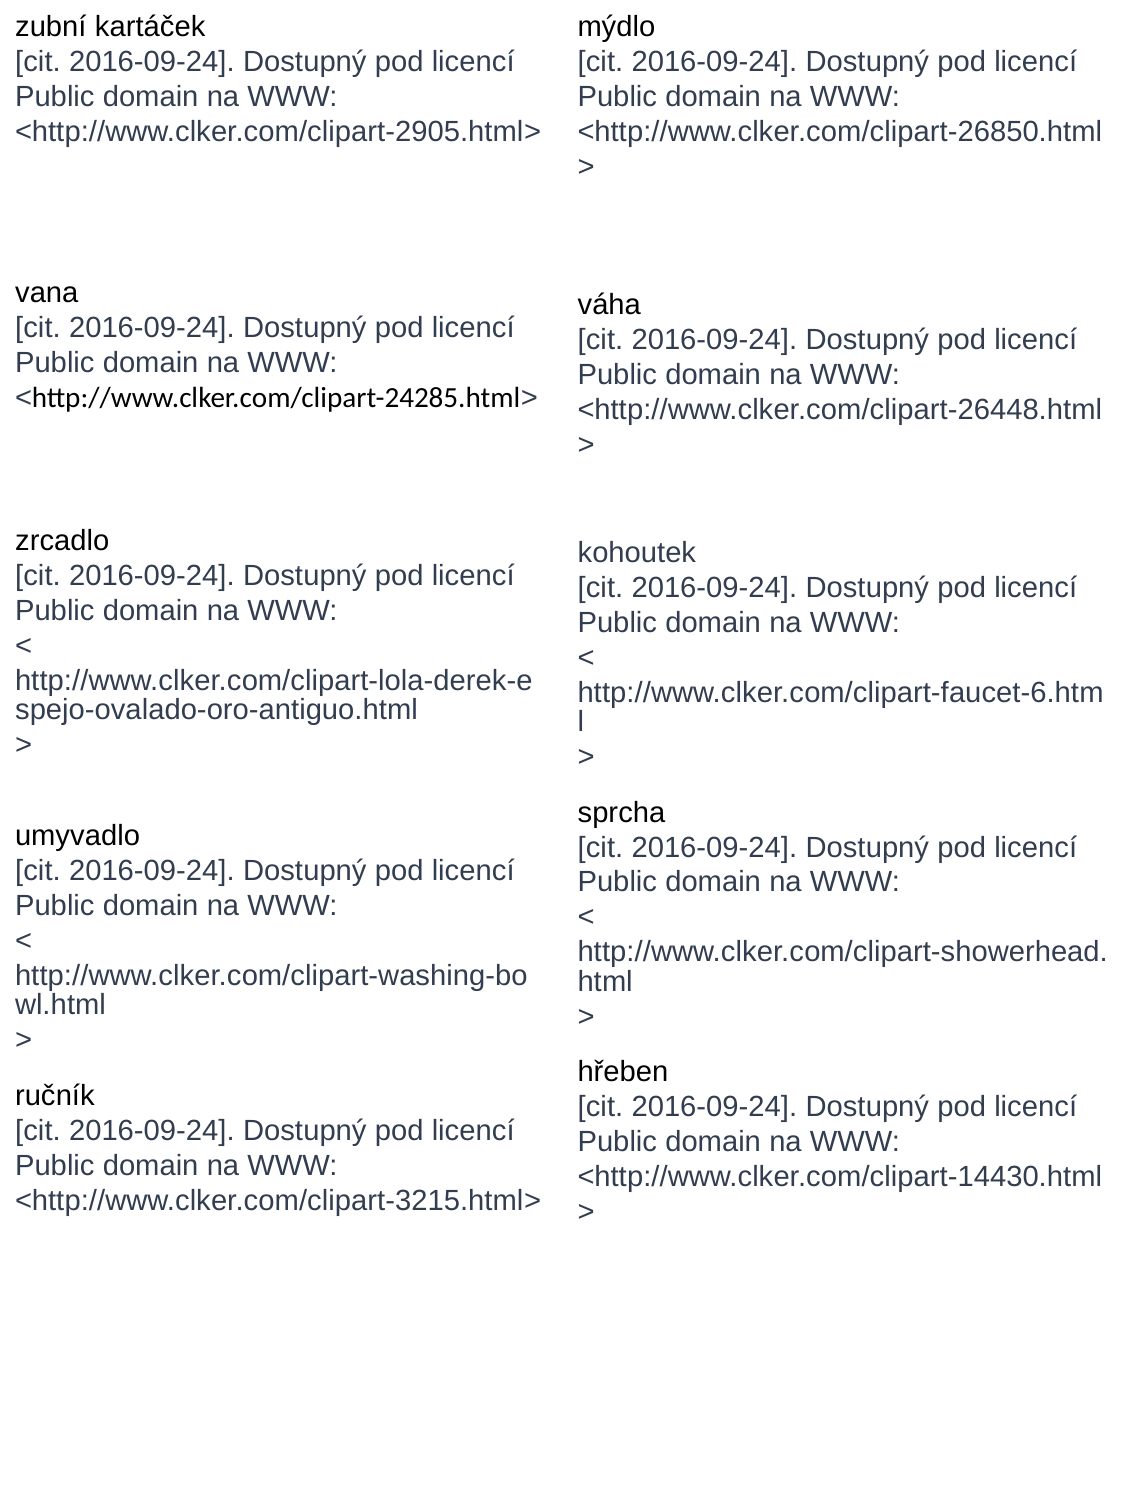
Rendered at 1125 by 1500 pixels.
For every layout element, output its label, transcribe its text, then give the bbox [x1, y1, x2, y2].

text_box vana [cit. 2016-09-24]. Dostupný pod licencí Public domain na WWW: <http://www.clker.com/clipart-24285.html> [0, 266, 563, 421]
text_box hřeben [cit. 2016-09-24]. Dostupný pod licencí Public domain na WWW: <http://www.clker.com/clipart-14430.html> [562, 1045, 1125, 1235]
text_box umyvadlo [cit. 2016-09-24]. Dostupný pod licencí Public domain na WWW: <http://www.clker.com/clipart-washing-bowl.html> [0, 809, 563, 1034]
text_box zubní kartáček [cit. 2016-09-24]. Dostupný pod licencí Public domain na WWW: <http://www.clker.com/clipart-2905.html> [0, 0, 562, 155]
text_box zrcadlo [cit. 2016-09-24]. Dostupný pod licencí Public domain na WWW: <http://www.clker.com/clipart-lola-derek-espejo-ovalado-oro-antiguo.html> [0, 514, 563, 739]
text_box mýdlo [cit. 2016-09-24]. Dostupný pod licencí Public domain na WWW: <http://www.clker.com/clipart-26850.html> [562, 0, 1125, 190]
text_box kohoutek [cit. 2016-09-24]. Dostupný pod licencí Public domain na WWW: <http://www.clker.com/clipart-faucet-6.html> [562, 525, 1125, 750]
text_box ručník [cit. 2016-09-24]. Dostupný pod licencí Public domain na WWW: <http://www.clker.com/clipart-3215.html> [0, 1069, 563, 1224]
text_box sprcha [cit. 2016-09-24]. Dostupný pod licencí Public domain na WWW: <http://www.clker.com/clipart-showerhead.html> [562, 785, 1125, 1010]
text_box váha [cit. 2016-09-24]. Dostupný pod licencí Public domain na WWW: <http://www.clker.com/clipart-26448.html> [562, 278, 1125, 467]
